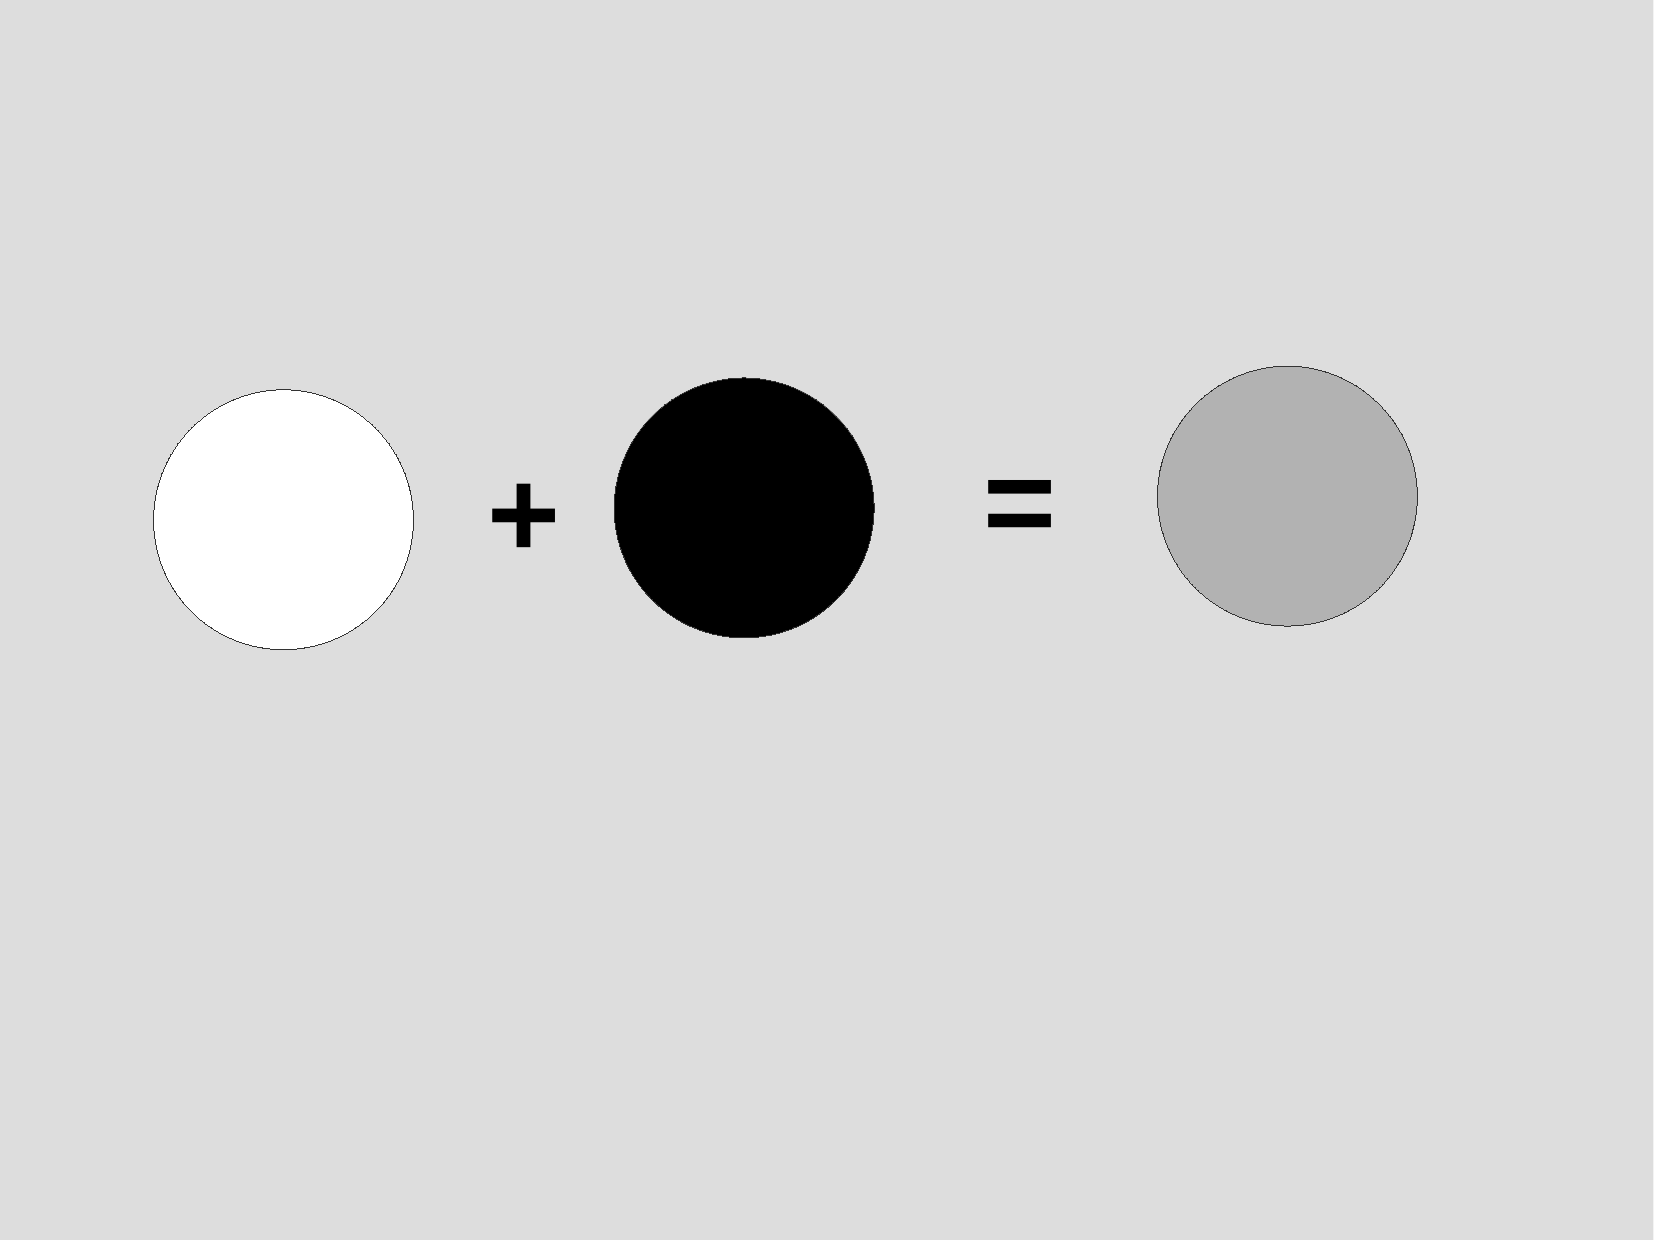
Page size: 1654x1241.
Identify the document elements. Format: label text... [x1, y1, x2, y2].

text_box [153, 389, 414, 650]
text_box + [472, 437, 567, 592]
text_box [1157, 366, 1418, 627]
text_box [614, 377, 875, 638]
text_box = [968, 425, 1087, 580]
